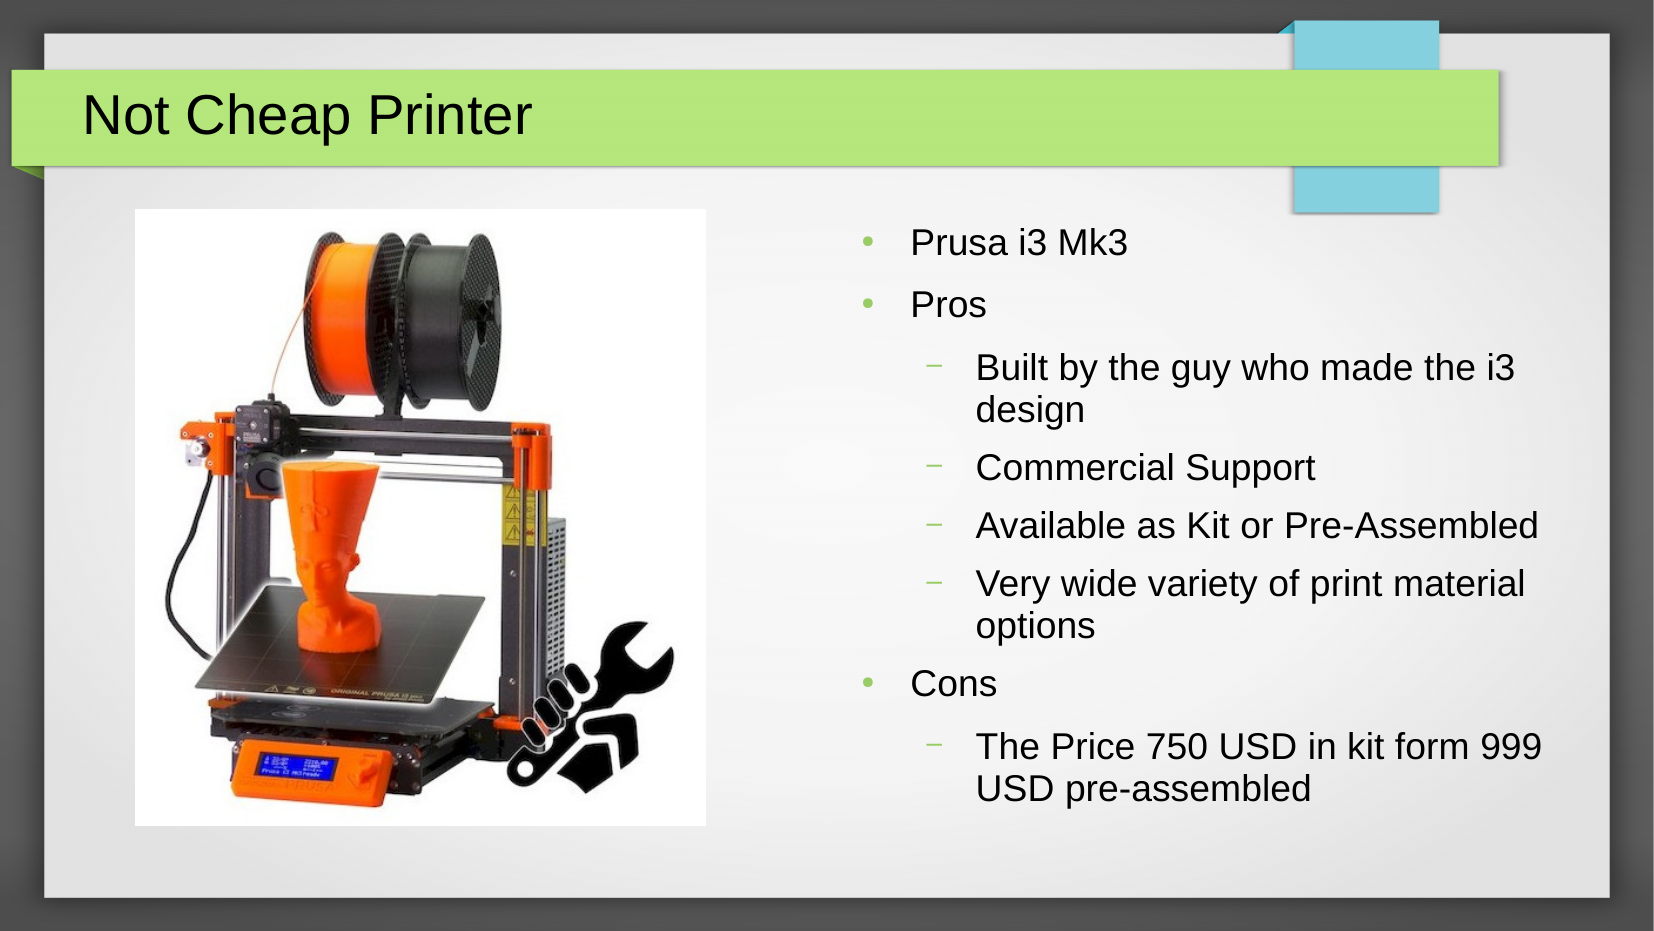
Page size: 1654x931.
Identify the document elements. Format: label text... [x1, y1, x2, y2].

title Not Cheap Printer [82, 70, 1264, 160]
list Prusa i3 Mk3 Pros Built by the guy who made the i3 design Commercial Support Available as Kit or Pre-Assembled Very wide variety of print material options Cons The Price 750 USD in kit form 999 USD pre-assembled [845, 221, 1572, 811]
picture [0, 0, 1654, 931]
